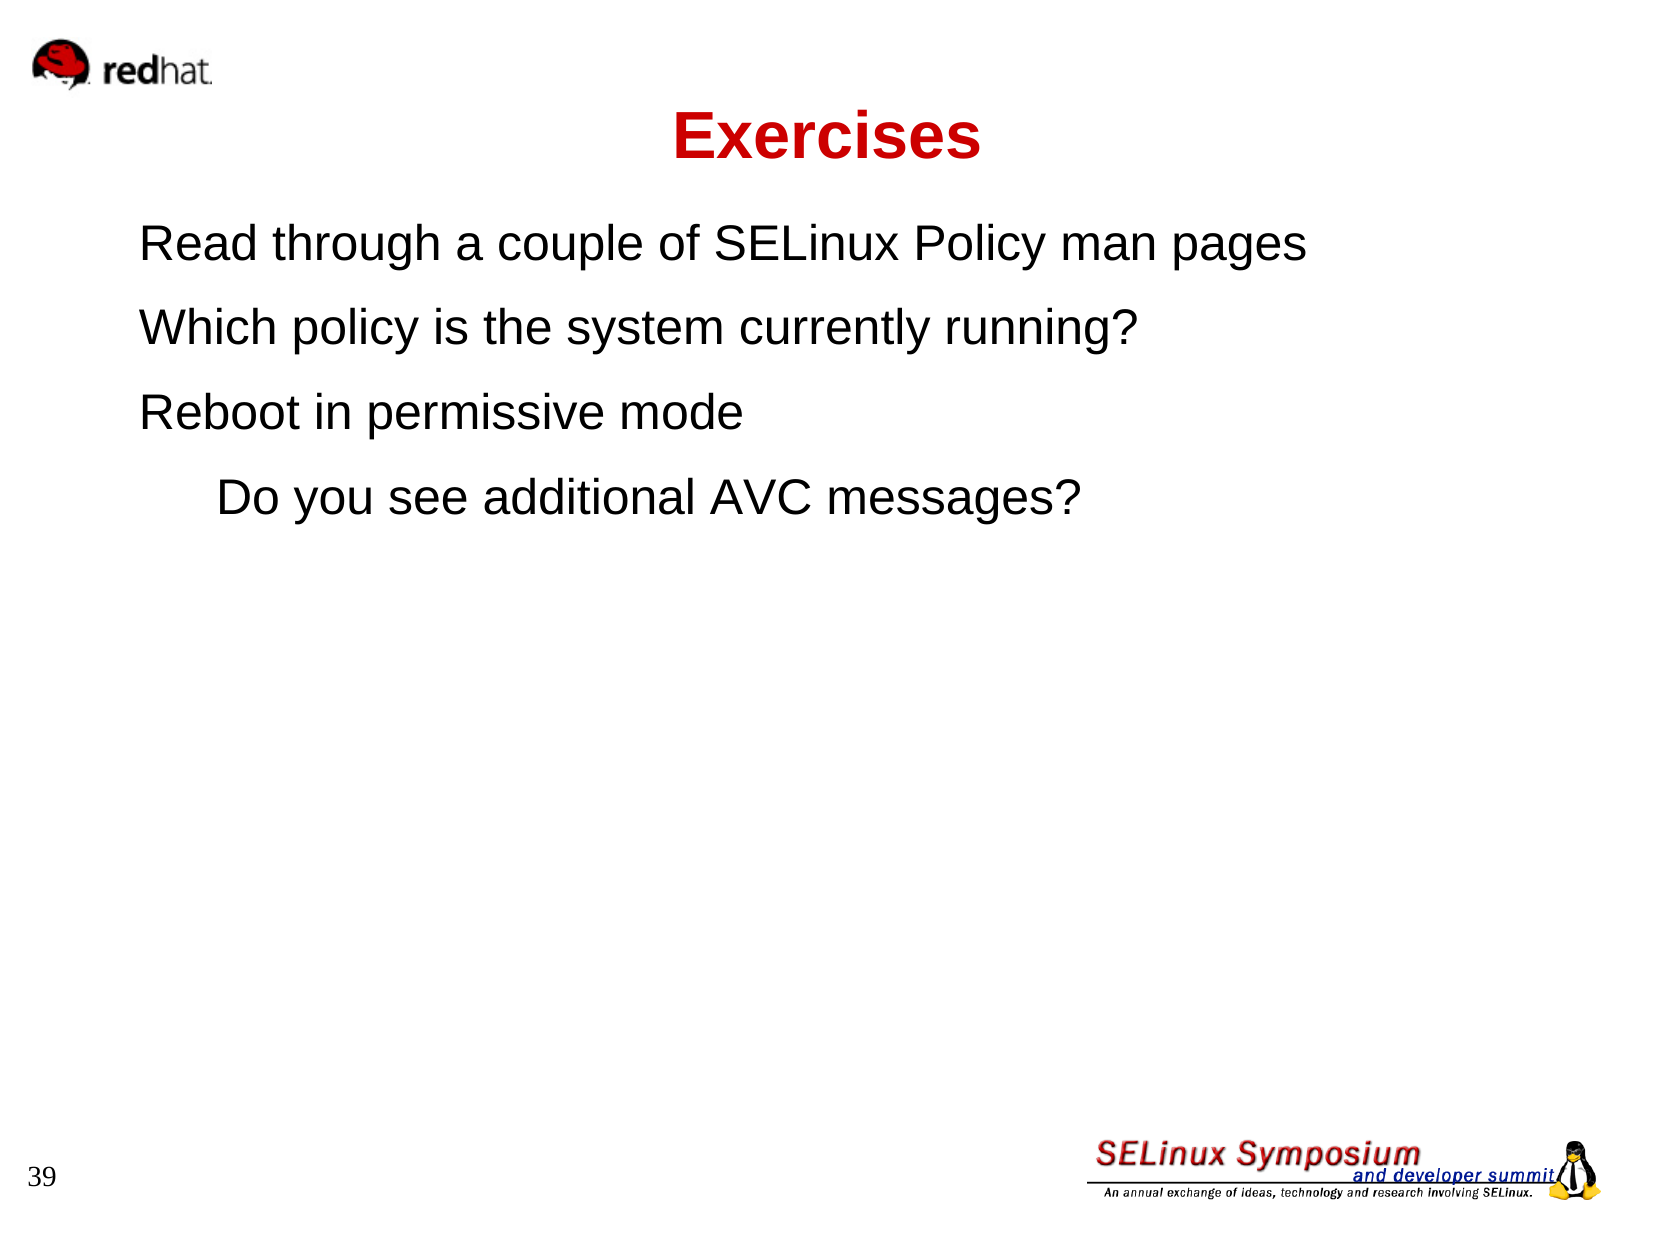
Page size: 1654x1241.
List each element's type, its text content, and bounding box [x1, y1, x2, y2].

title Exercises [121, 55, 1534, 214]
picture [1087, 1135, 1613, 1200]
picture [31, 37, 212, 98]
list Read through a couple of SELinux Policy man pages Which policy is the system currently running? Reboot in permissive mode Do you see additional AVC messages? [121, 214, 1534, 1088]
